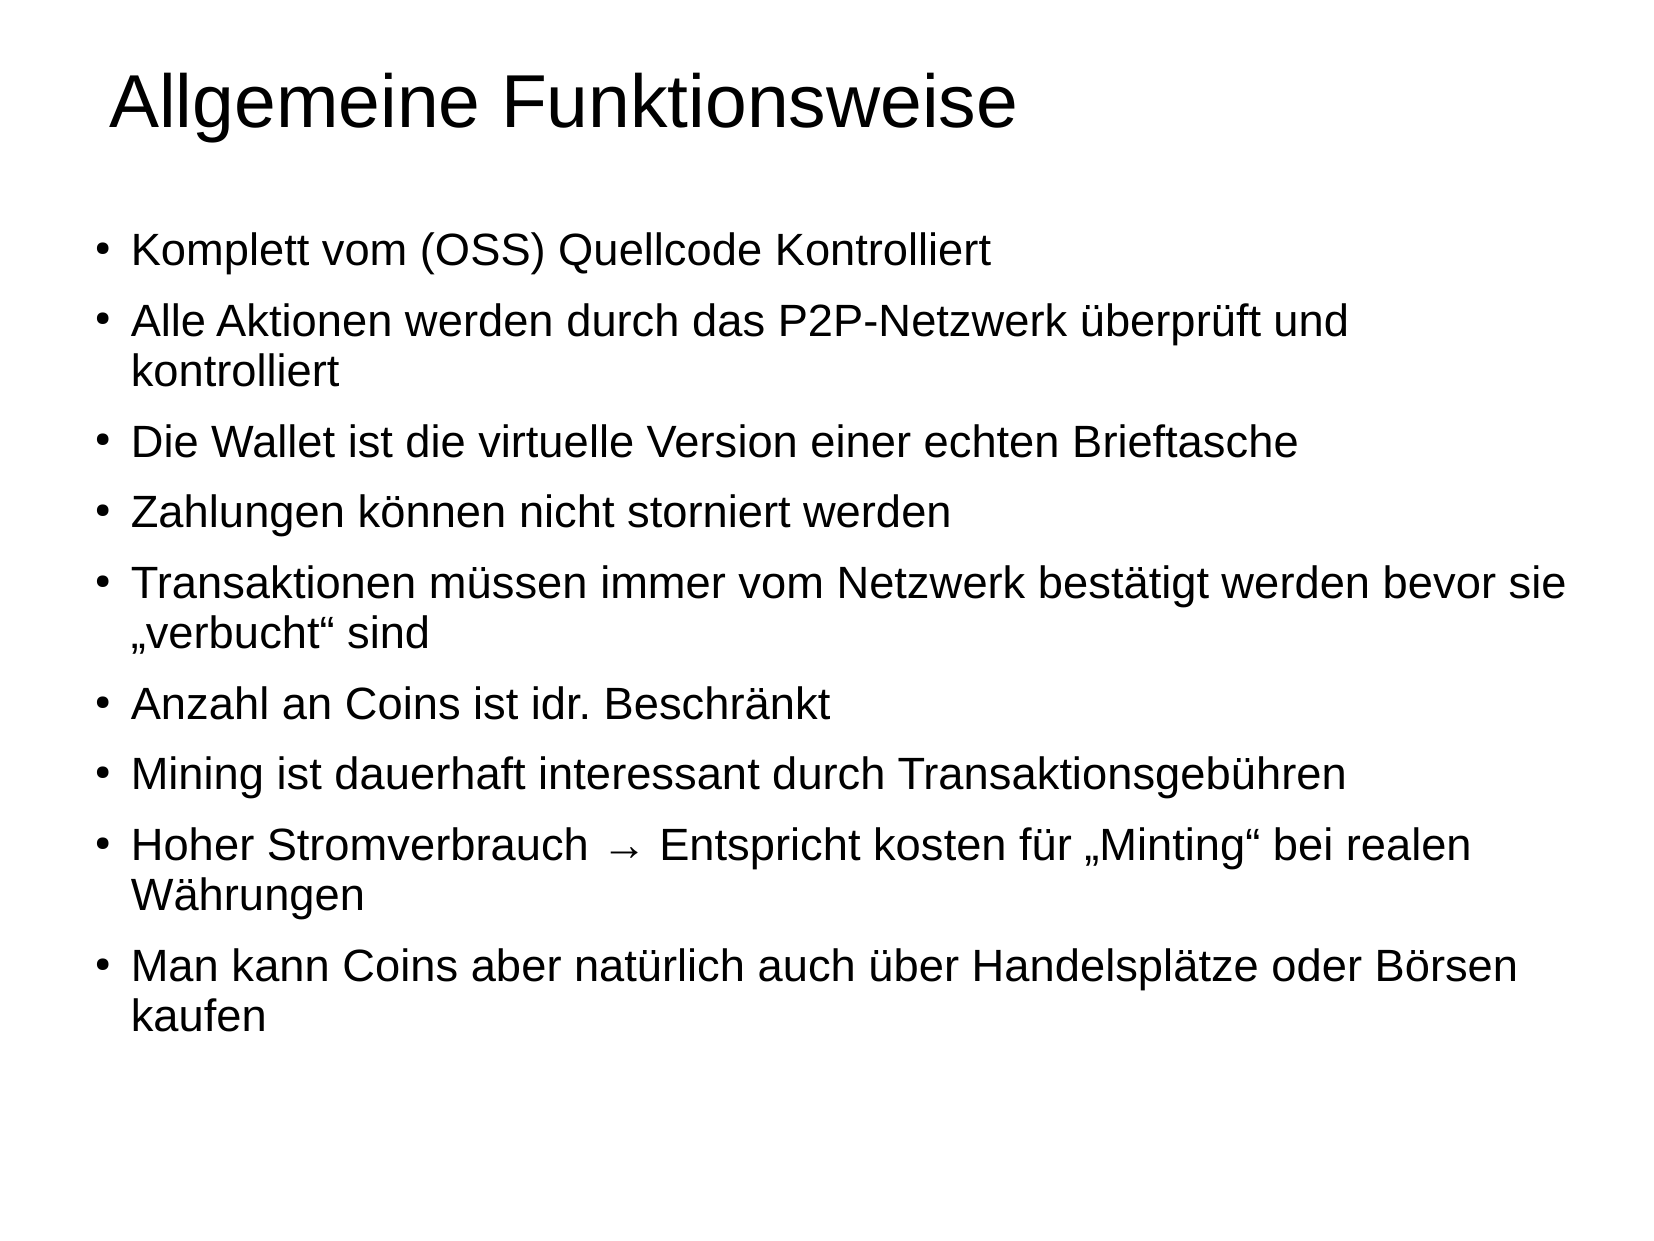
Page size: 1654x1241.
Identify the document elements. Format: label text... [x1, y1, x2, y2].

title Allgemeine Funktionsweise [82, 49, 1571, 154]
list Komplett vom (OSS) Quellcode Kontrolliert Alle Aktionen werden durch das P2P-Netzwerk überprüft und kontrolliert Die Wallet ist die virtuelle Version einer echten Brieftasche Zahlungen können nicht storniert werden Transaktionen müssen immer vom Netzwerk bestätigt werden bevor sie „verbucht“ sind Anzahl an Coins ist idr. Beschränkt Mining ist dauerhaft interessant durch Transaktionsgebühren Hoher Stromverbrauch → Entspricht kosten für „Minting“ bei realen Währungen Man kann Coins aber natürlich auch über Handelsplätze oder Börsen kaufen [82, 224, 1571, 1052]
